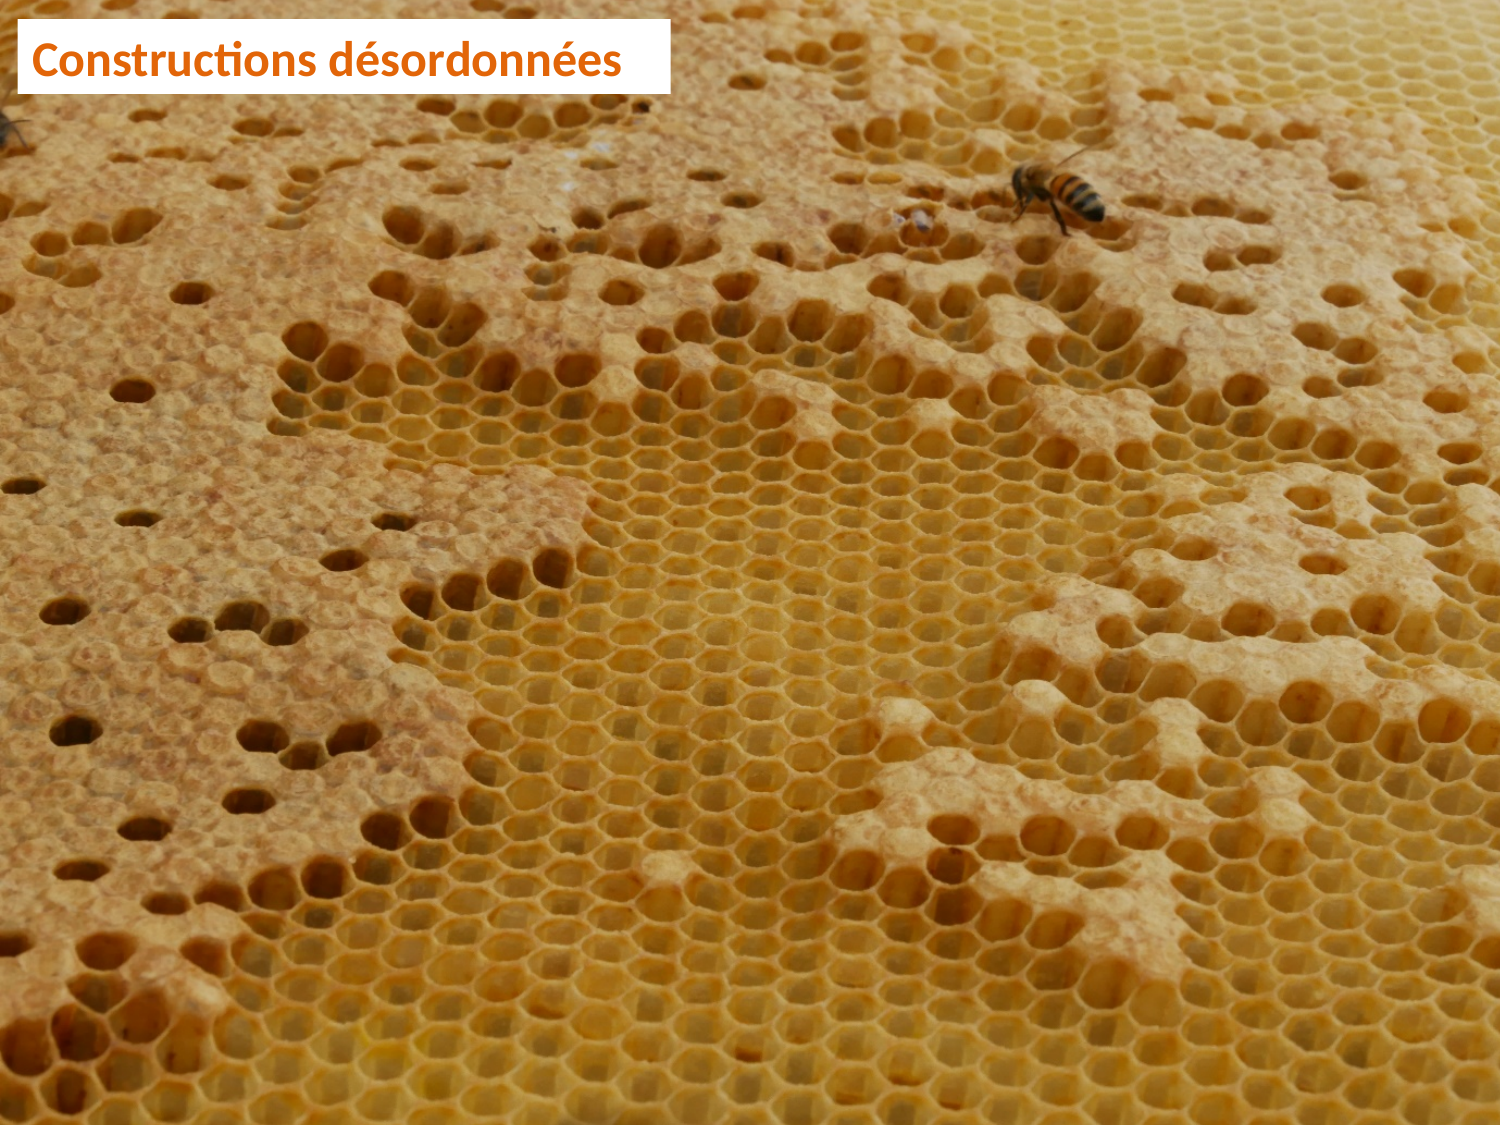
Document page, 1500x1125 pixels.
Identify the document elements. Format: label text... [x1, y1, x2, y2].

text_box Constructions désordonnées [17, 19, 671, 94]
picture [0, 0, 1500, 1125]
